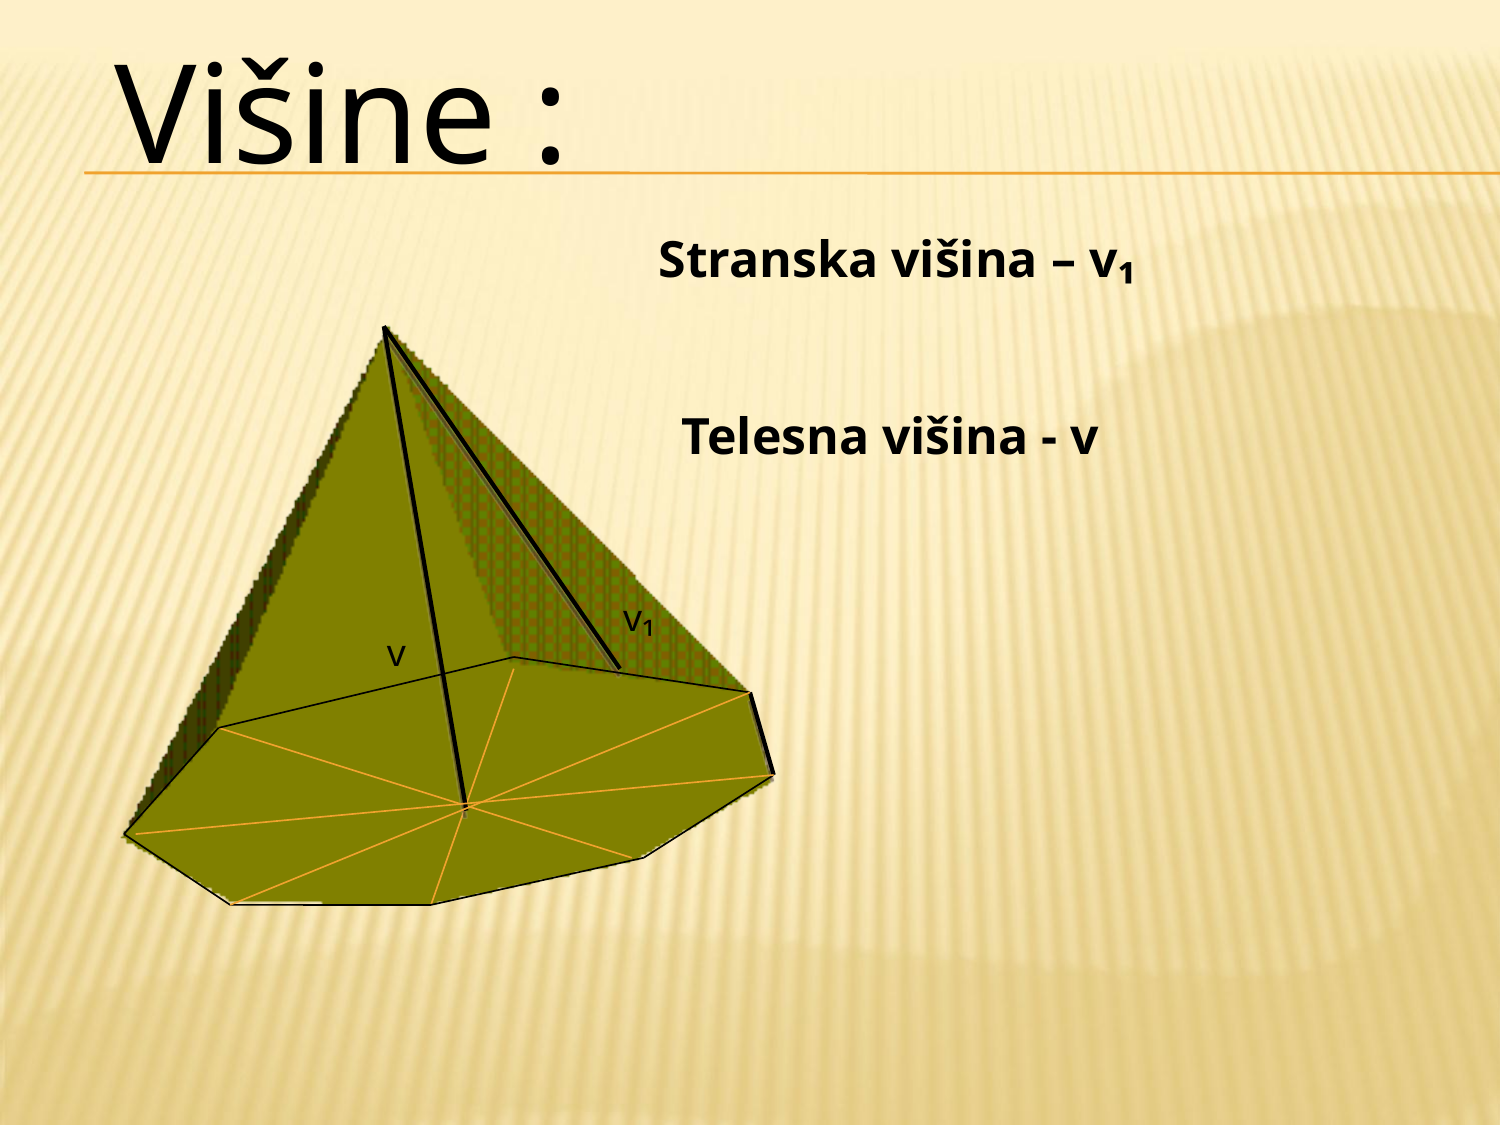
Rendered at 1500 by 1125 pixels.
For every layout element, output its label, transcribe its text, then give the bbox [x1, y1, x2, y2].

picture [0, 0, 1500, 1125]
text_box v [372, 621, 420, 682]
text_box Telesna višina - v [667, 397, 1317, 472]
text_box Višine : [100, 19, 680, 199]
text_box Stranska višina – v₁ [643, 219, 1199, 355]
text_box v₁ [608, 586, 727, 646]
